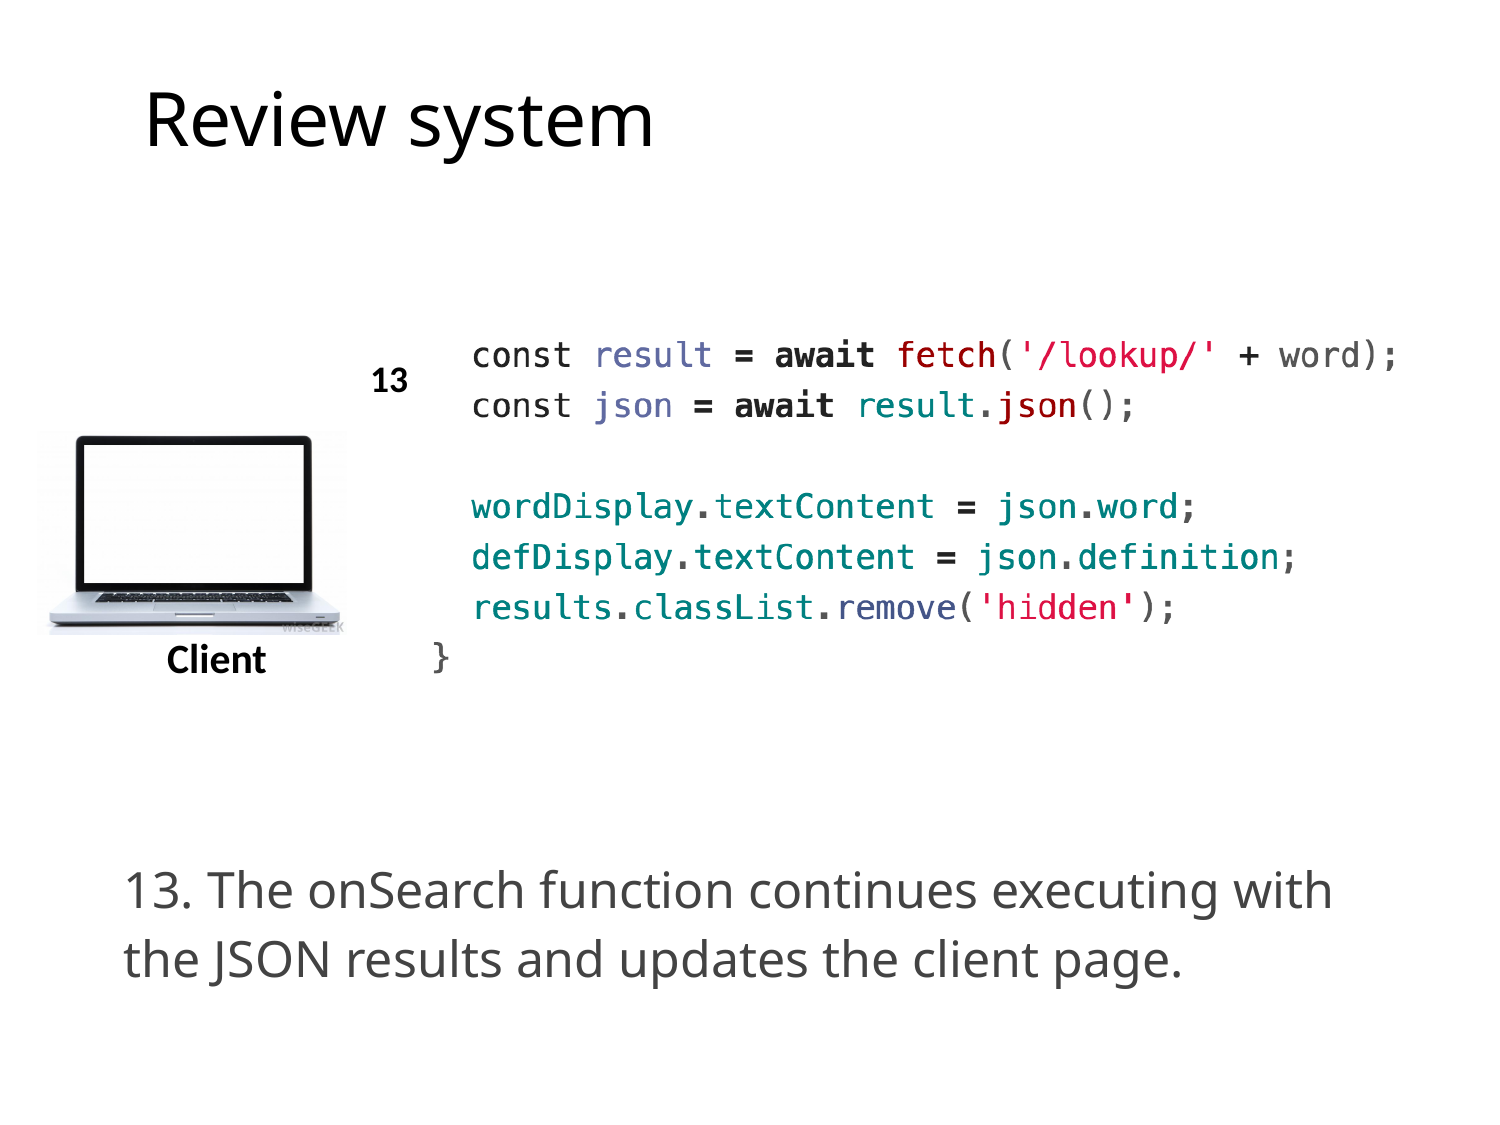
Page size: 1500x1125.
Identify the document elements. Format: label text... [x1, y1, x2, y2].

text_box 13 [336, 327, 443, 429]
picture [418, 327, 1429, 690]
picture [37, 431, 347, 635]
list 13. The onSearch function continues executing with the JSON results and updates the client page. [108, 834, 1429, 996]
text_box Client [94, 600, 340, 714]
title Review system [128, 56, 1372, 183]
